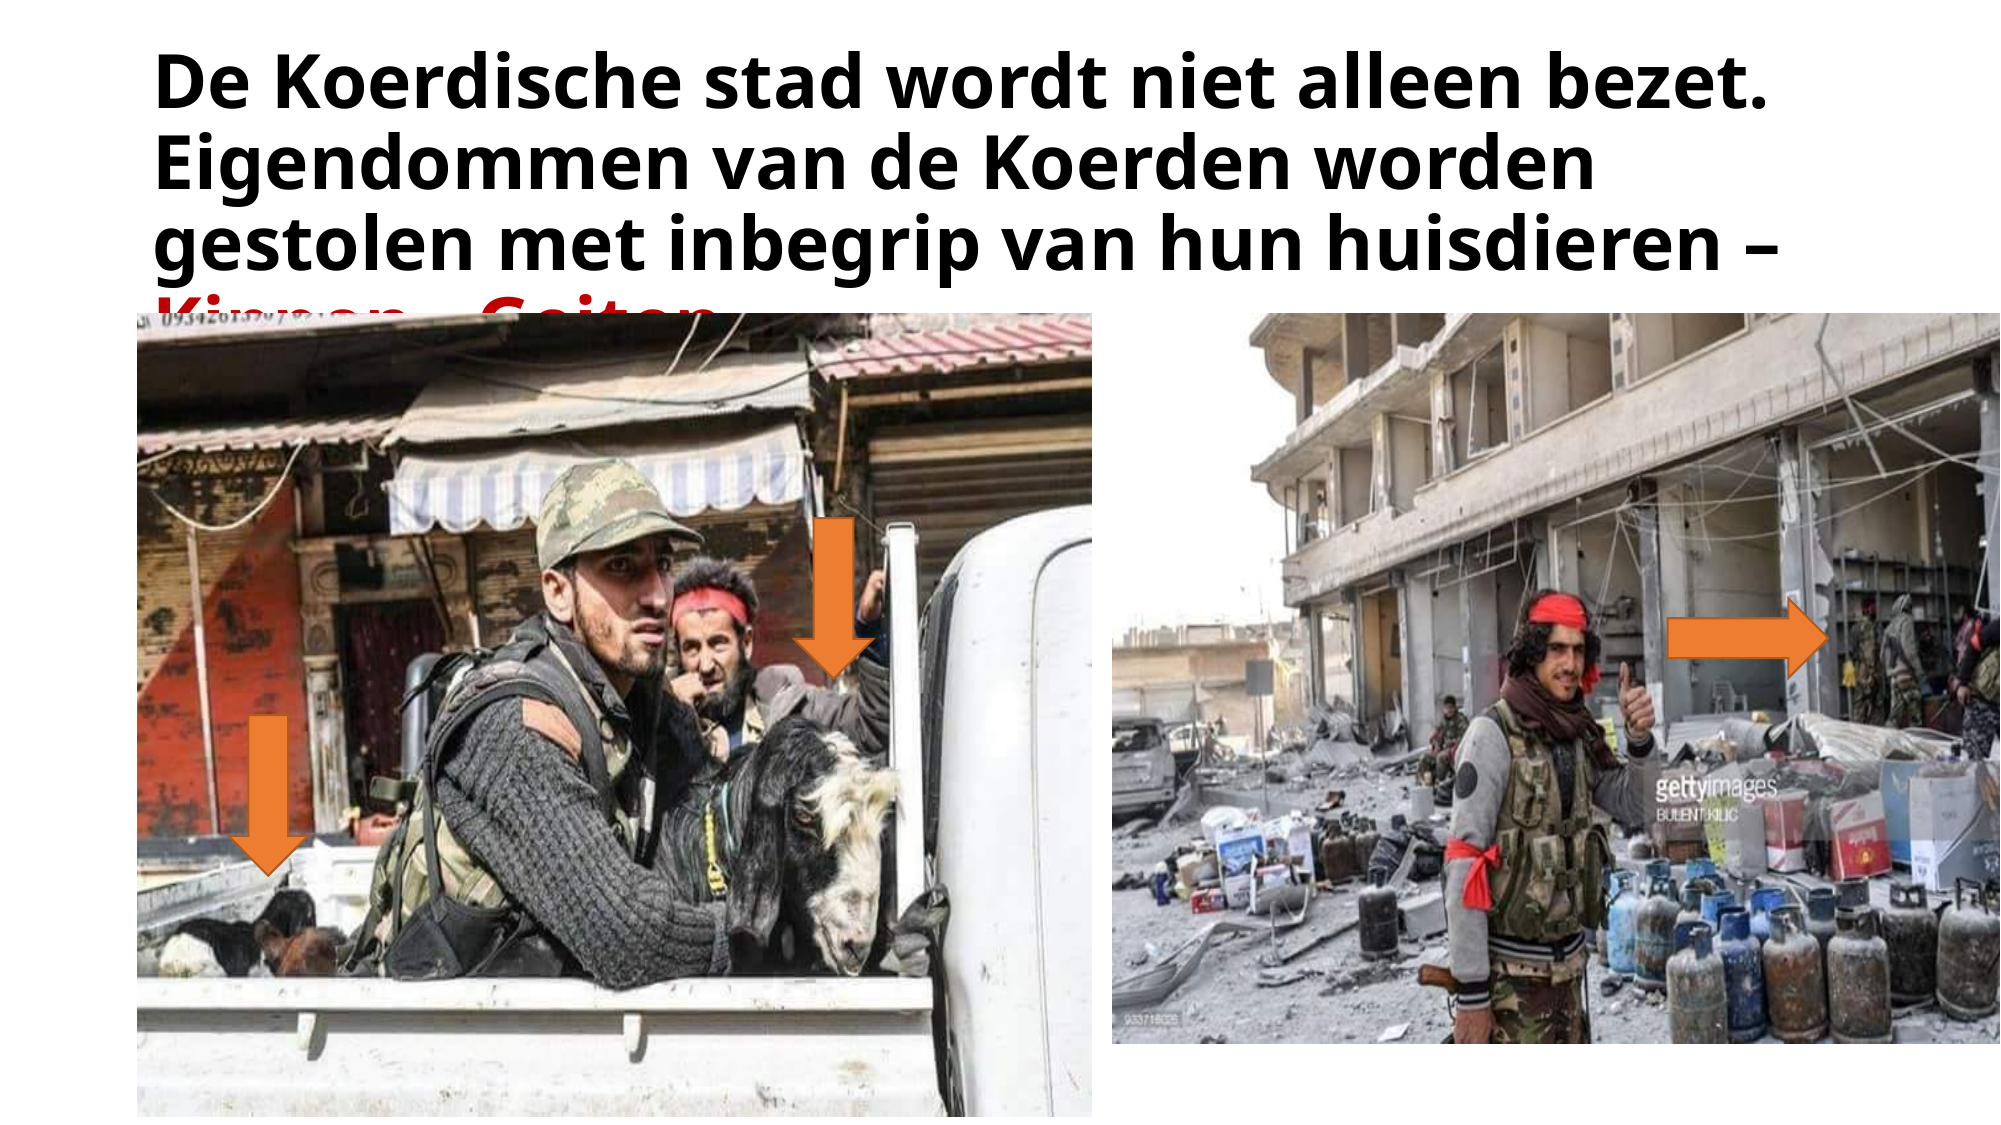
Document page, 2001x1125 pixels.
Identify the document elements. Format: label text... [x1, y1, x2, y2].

picture [1112, 313, 2000, 1044]
text_box [1667, 598, 1829, 678]
text_box [228, 715, 309, 876]
text_box [793, 518, 874, 679]
picture [137, 313, 1092, 1117]
title De Koerdische stad wordt niet alleen bezet. Eigendommen van de Koerden worden gestolen met inbegrip van hun huisdieren – Kippen - Geiten [137, 36, 1863, 314]
